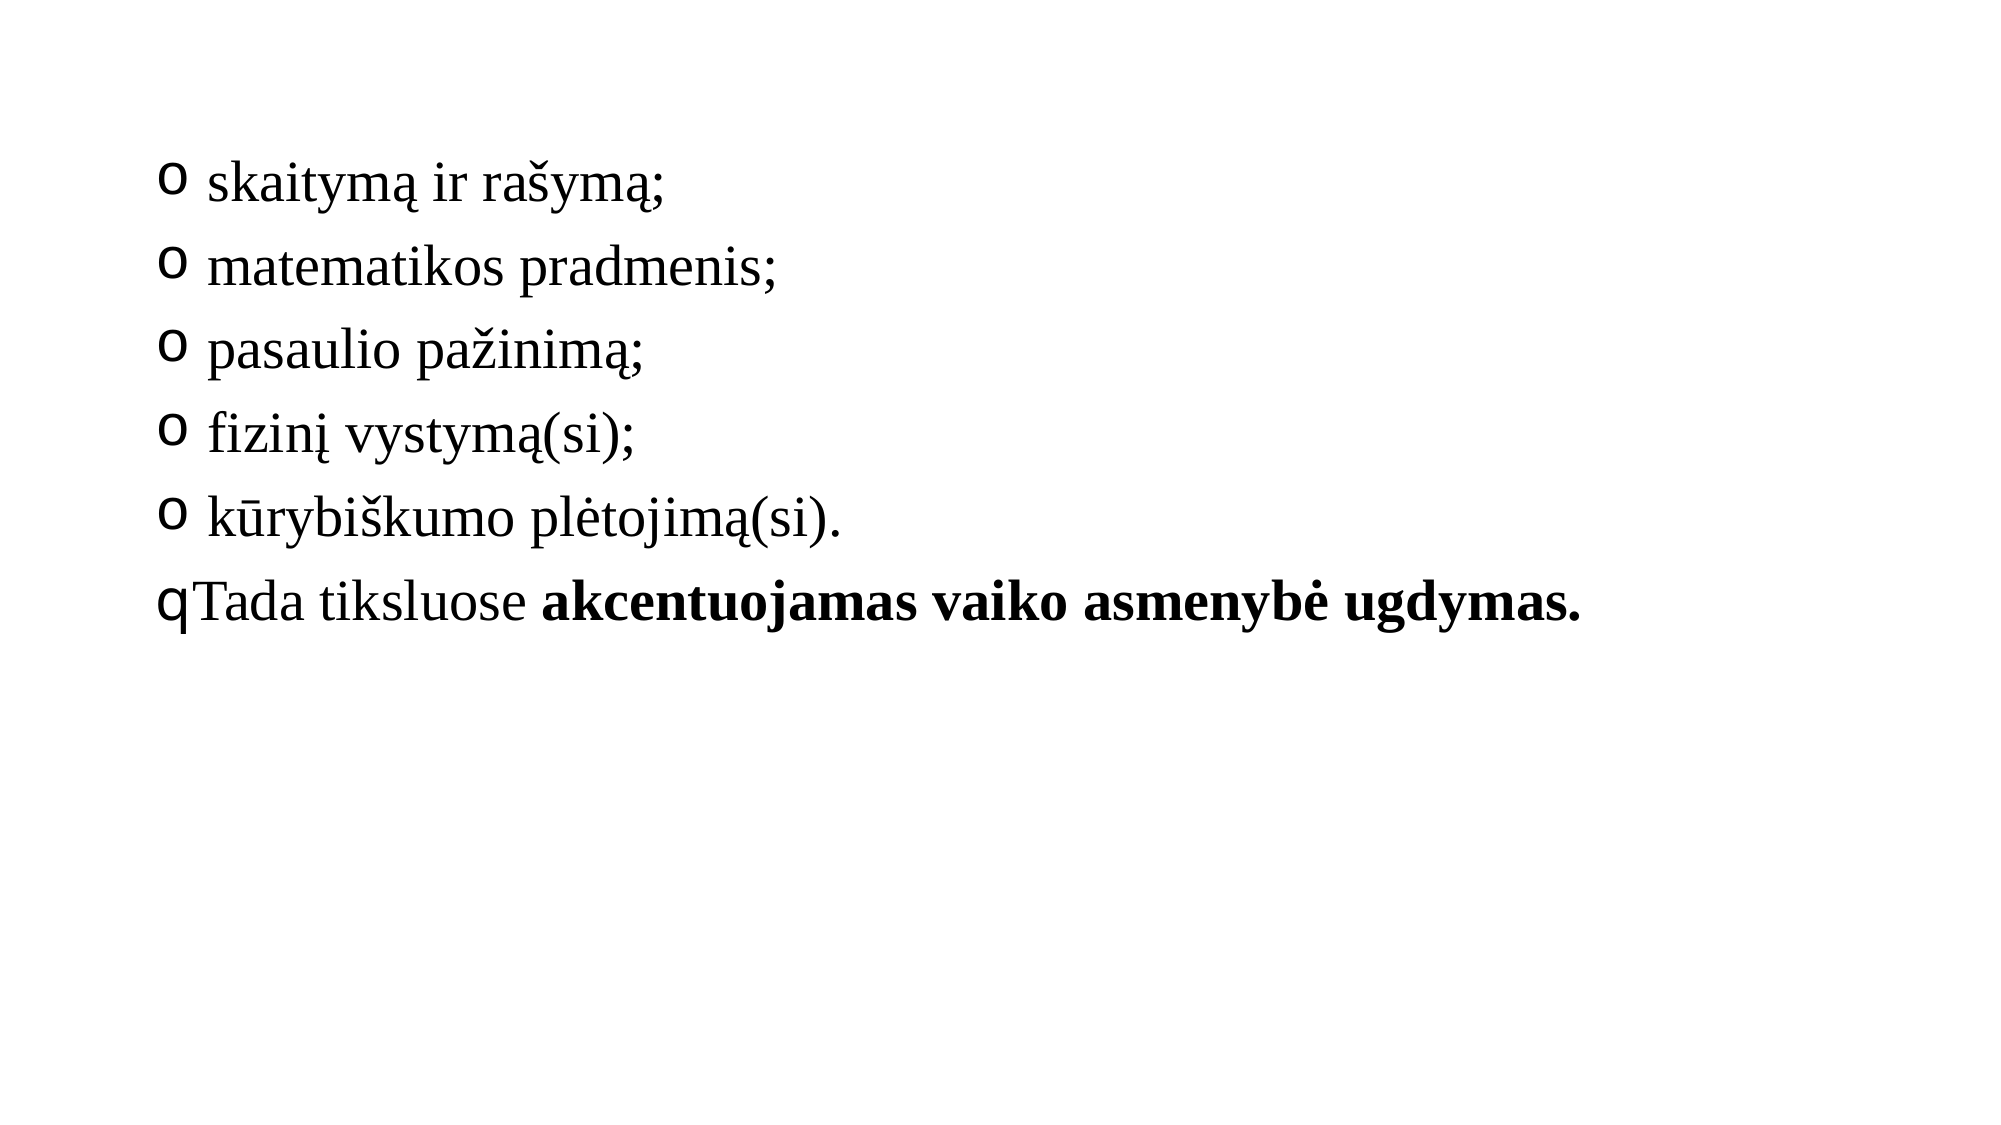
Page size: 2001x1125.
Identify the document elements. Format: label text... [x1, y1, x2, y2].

list skaitymą ir rašymą; matematikos pradmenis; pasaulio pažinimą; fizinį vystymą(si); kūrybiškumo plėtojimą(si). Tada tiksluose akcentuojamas vaiko asmenybė ugdymas. [140, 143, 1866, 858]
